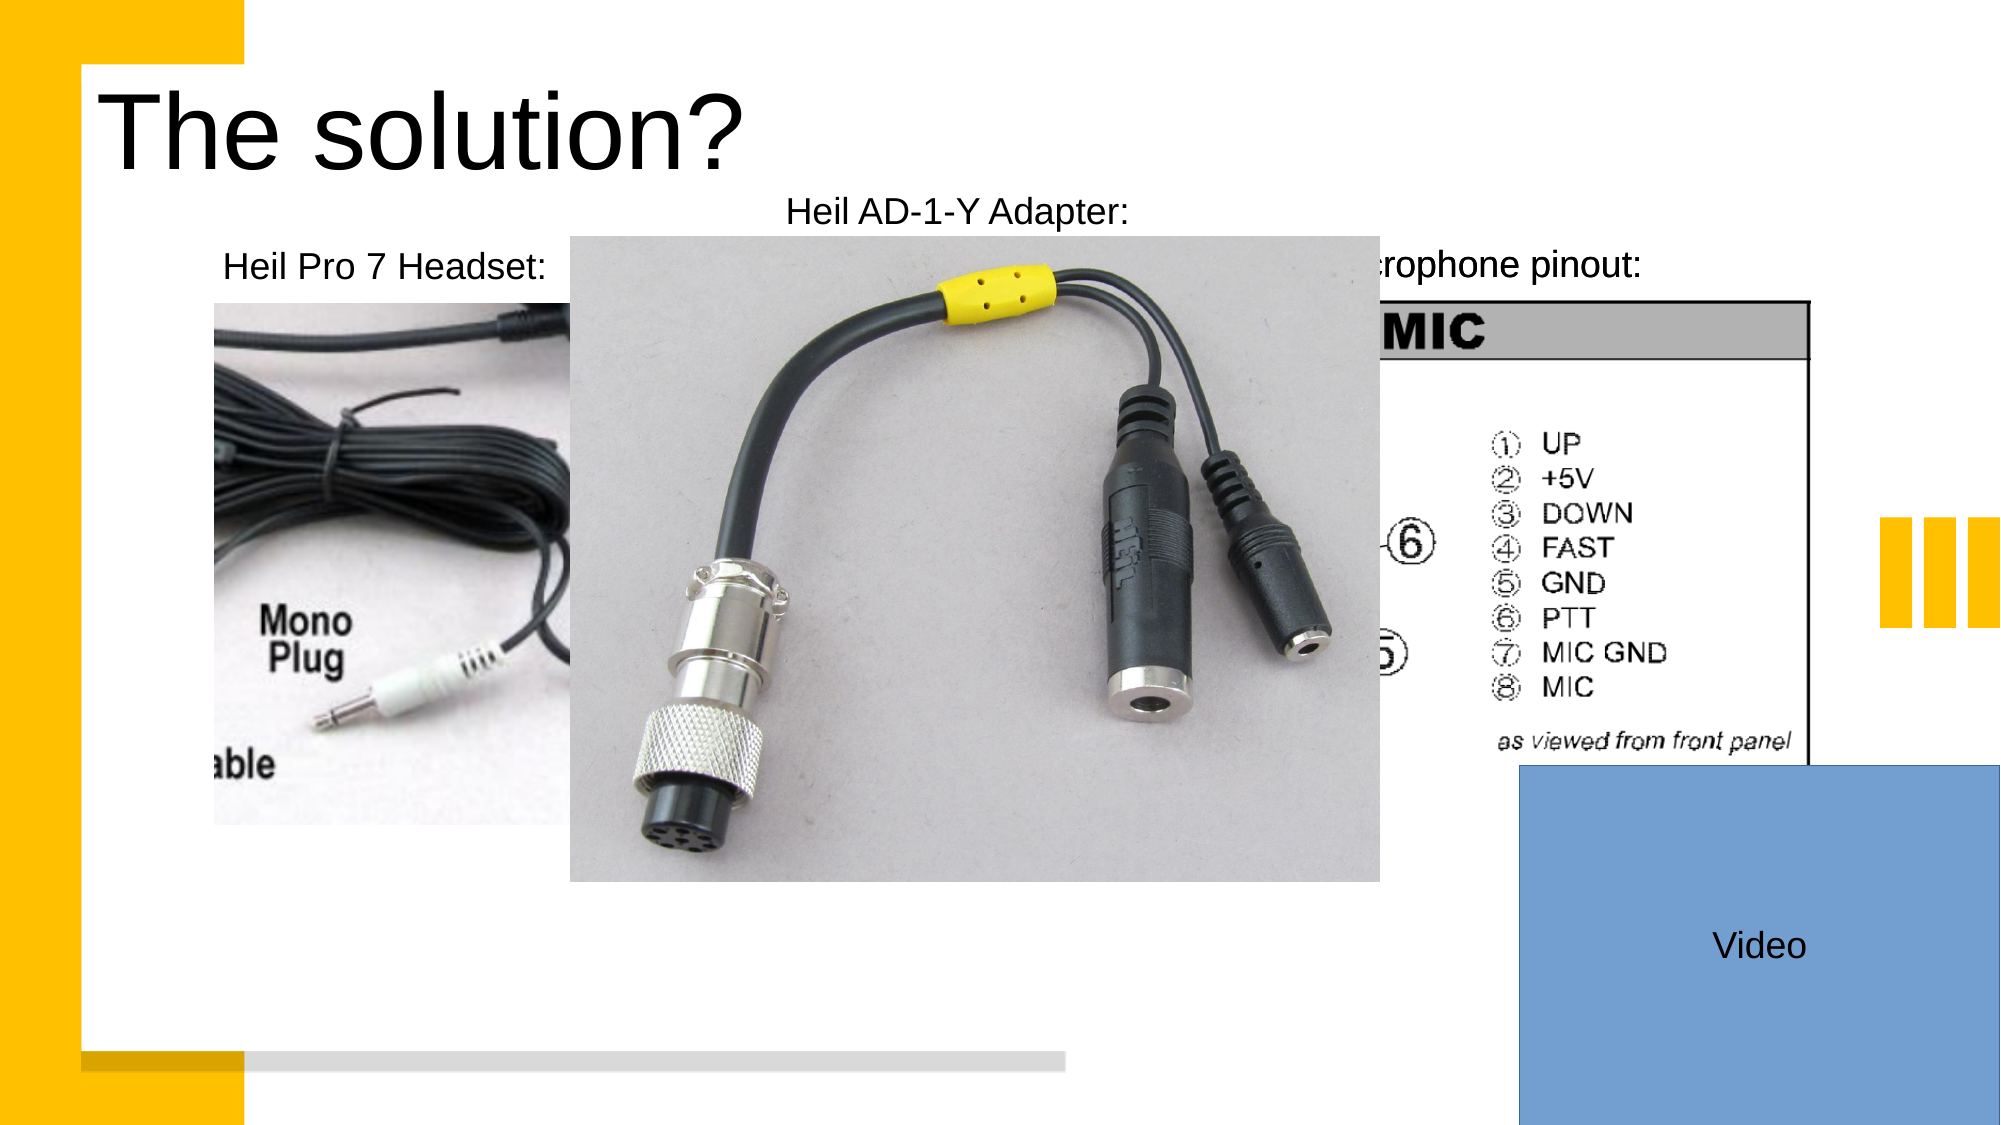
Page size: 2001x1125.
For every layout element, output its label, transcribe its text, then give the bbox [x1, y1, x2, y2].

text_box Heil AD-1-Y Adapter: [770, 183, 1145, 236]
text_box The solution? [81, 64, 1921, 201]
text_box Heil Pro 7 Headset: [207, 238, 563, 296]
text_box [0, 0, 2000, 1125]
text_box Yaesu FT-920 Microphone pinout: [1381, 236, 1658, 294]
text_box Video [1519, 765, 2000, 1125]
picture [214, 236, 1811, 882]
